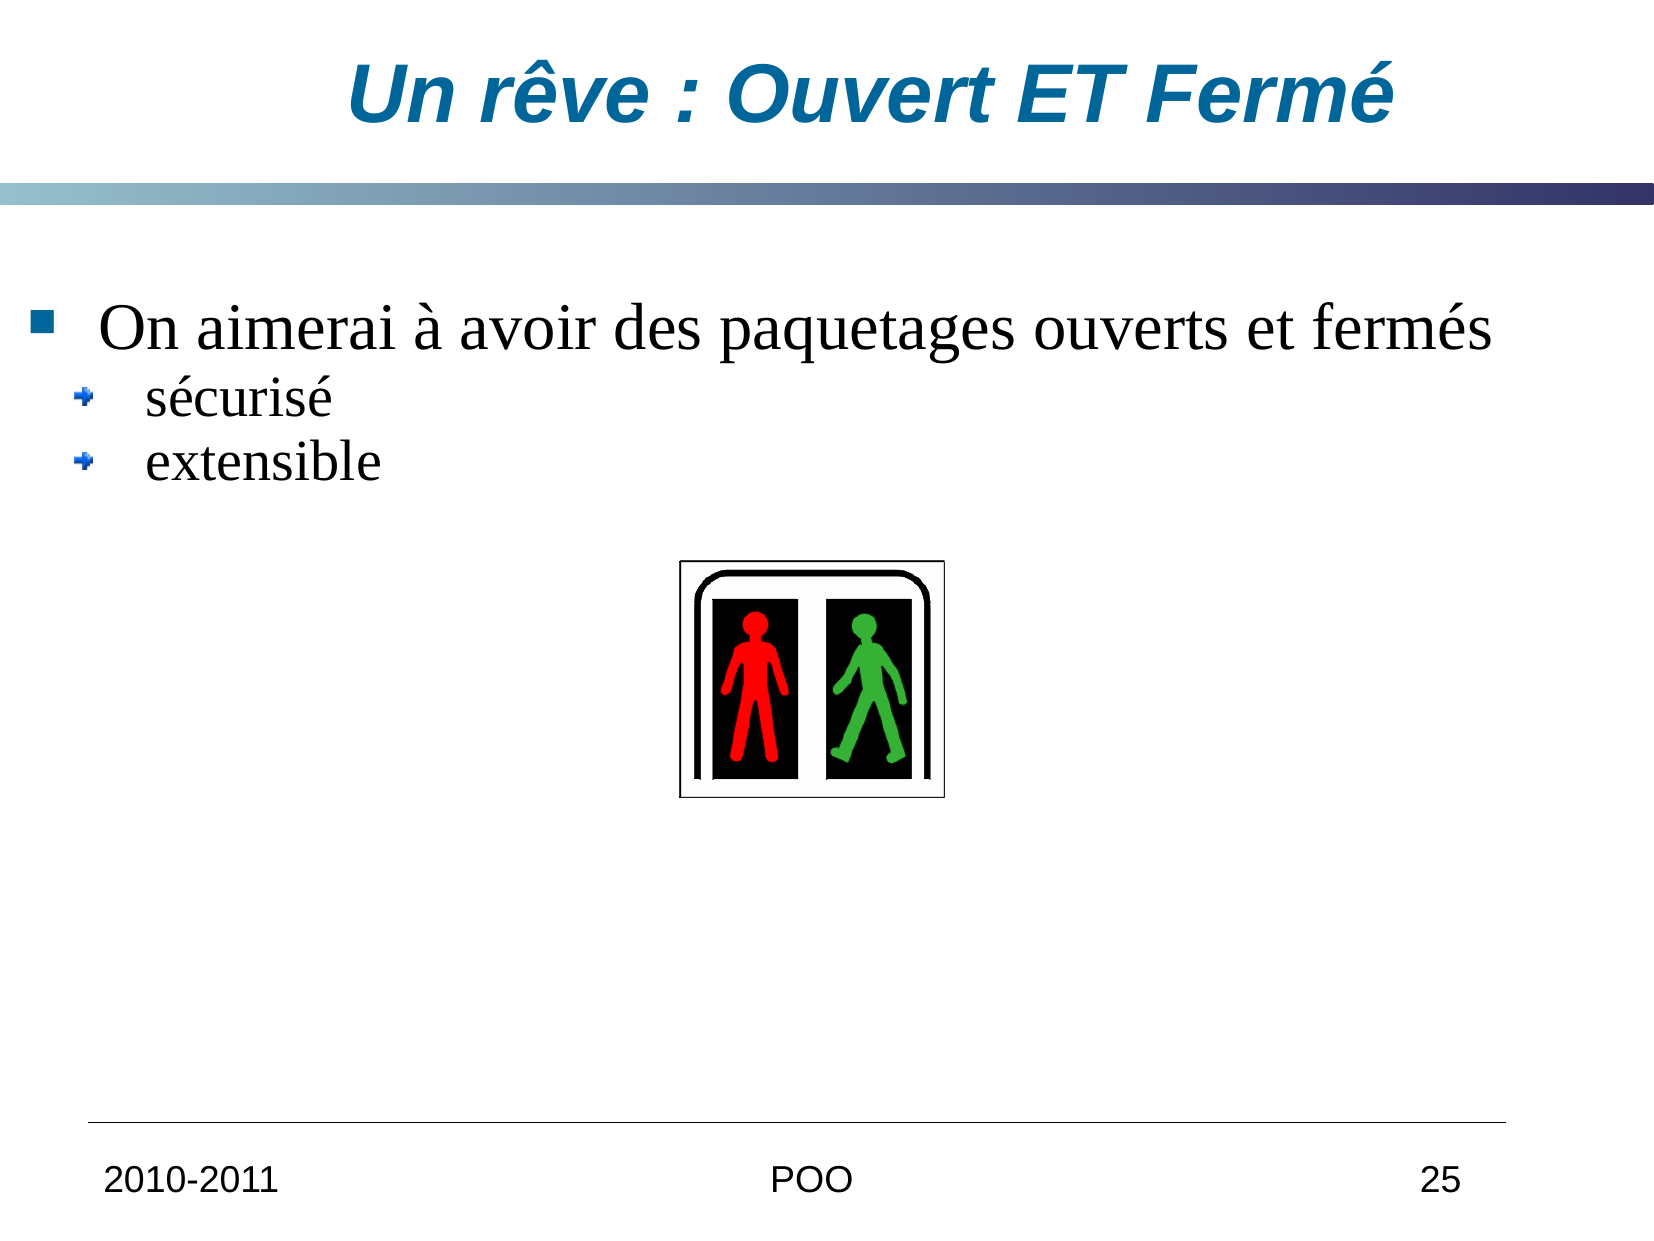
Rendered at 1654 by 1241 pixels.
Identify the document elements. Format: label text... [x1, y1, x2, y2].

list On aimerai à avoir des paquetages ouverts et fermés sécurisé extensible [15, 290, 1639, 1208]
picture [679, 560, 945, 798]
title Un rêve : Ouvert ET Fermé [236, 9, 1506, 178]
